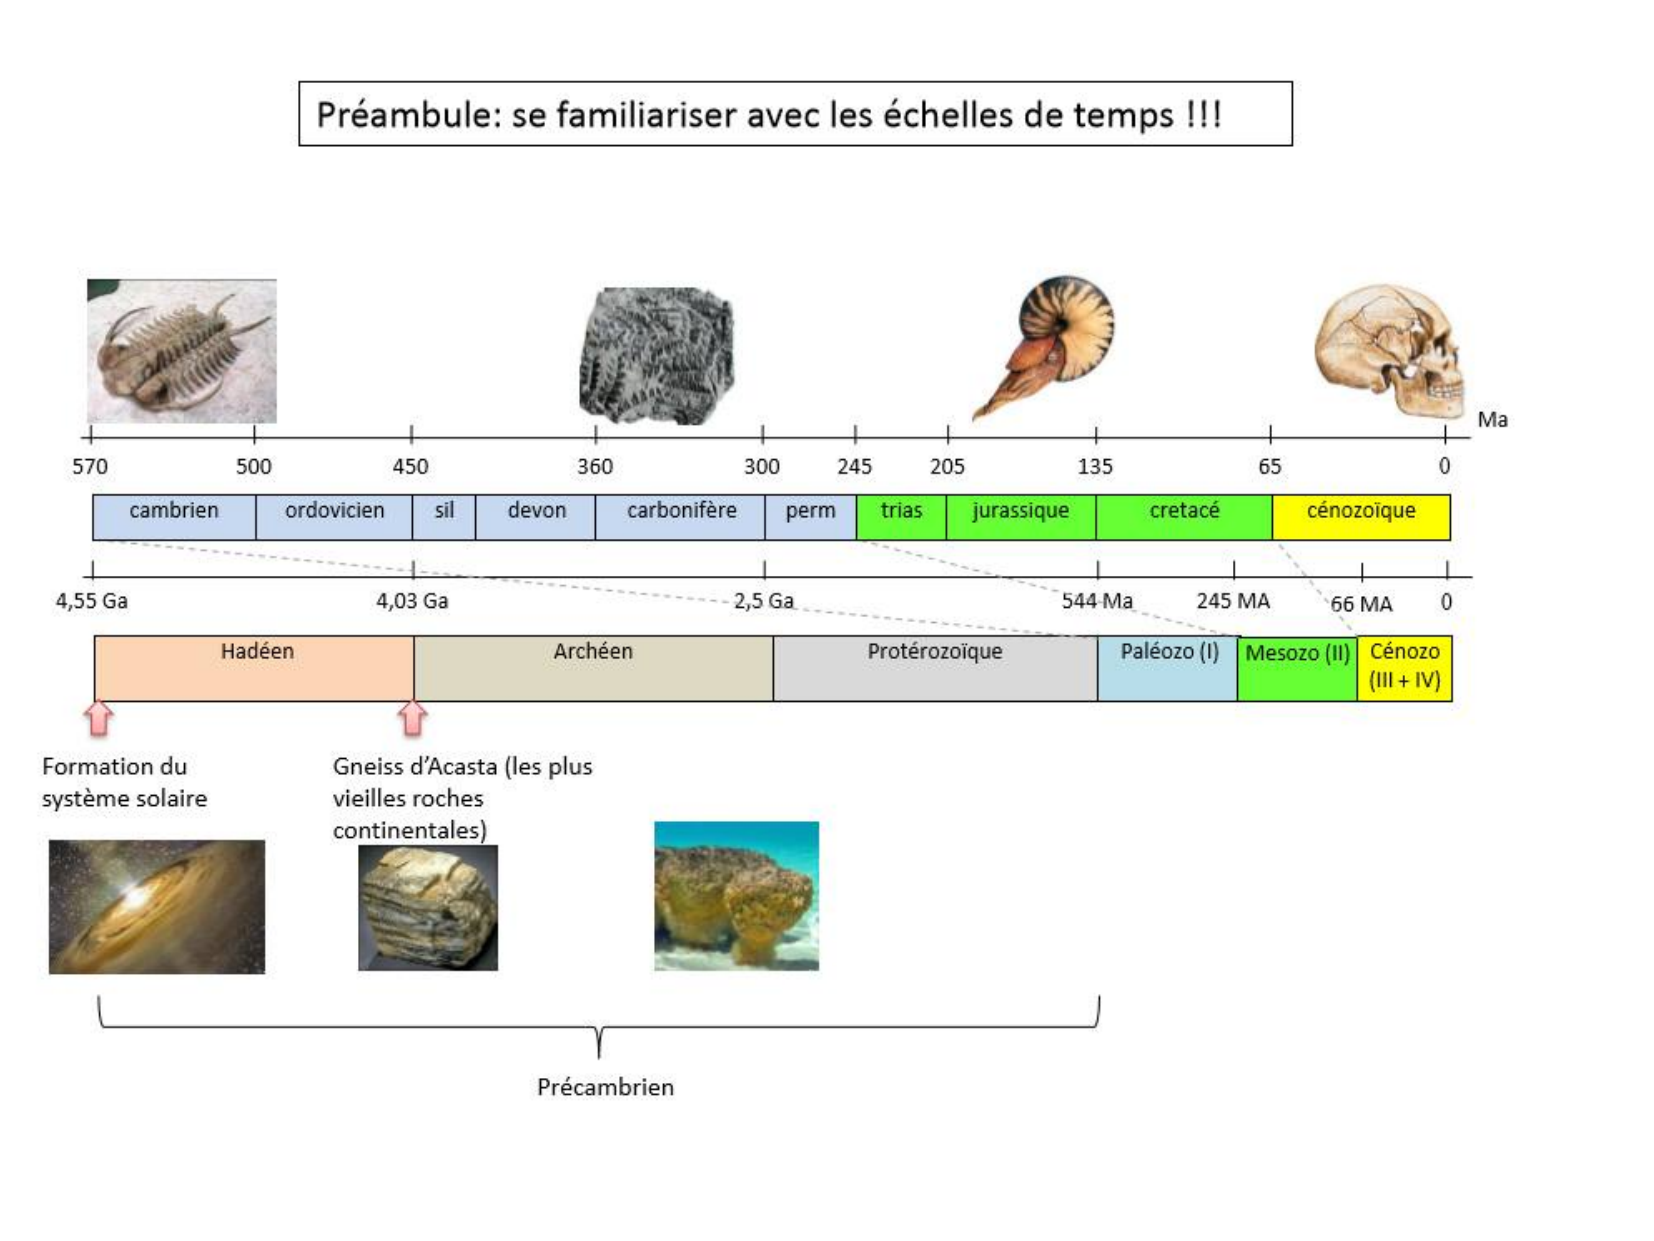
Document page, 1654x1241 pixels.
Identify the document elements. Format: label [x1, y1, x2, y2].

picture [11, 0, 1578, 1156]
